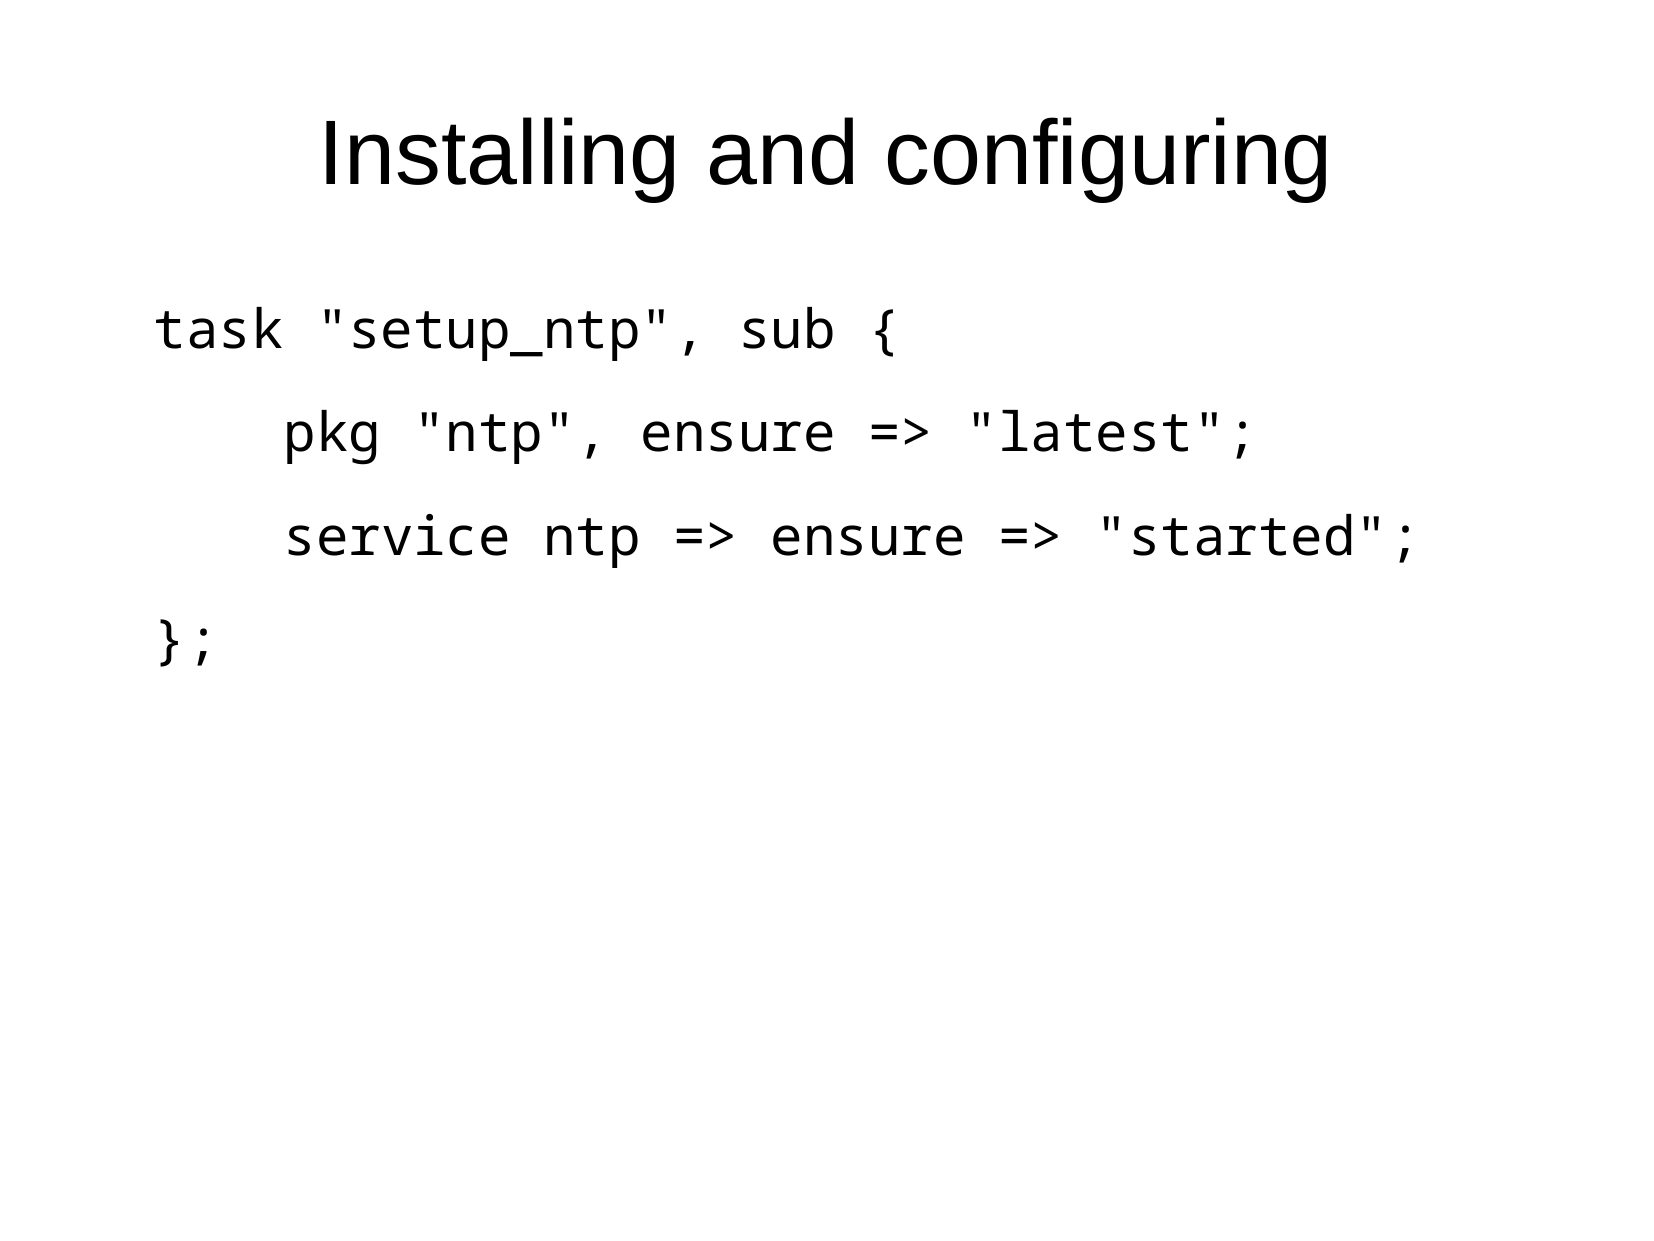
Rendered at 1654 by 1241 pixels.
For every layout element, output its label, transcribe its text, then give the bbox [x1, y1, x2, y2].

list task "setup_ntp", sub { pkg "ntp", ensure => "latest"; service ntp => ensure => "started"; }; [82, 290, 1571, 1010]
title Installing and configuring [82, 49, 1571, 257]
